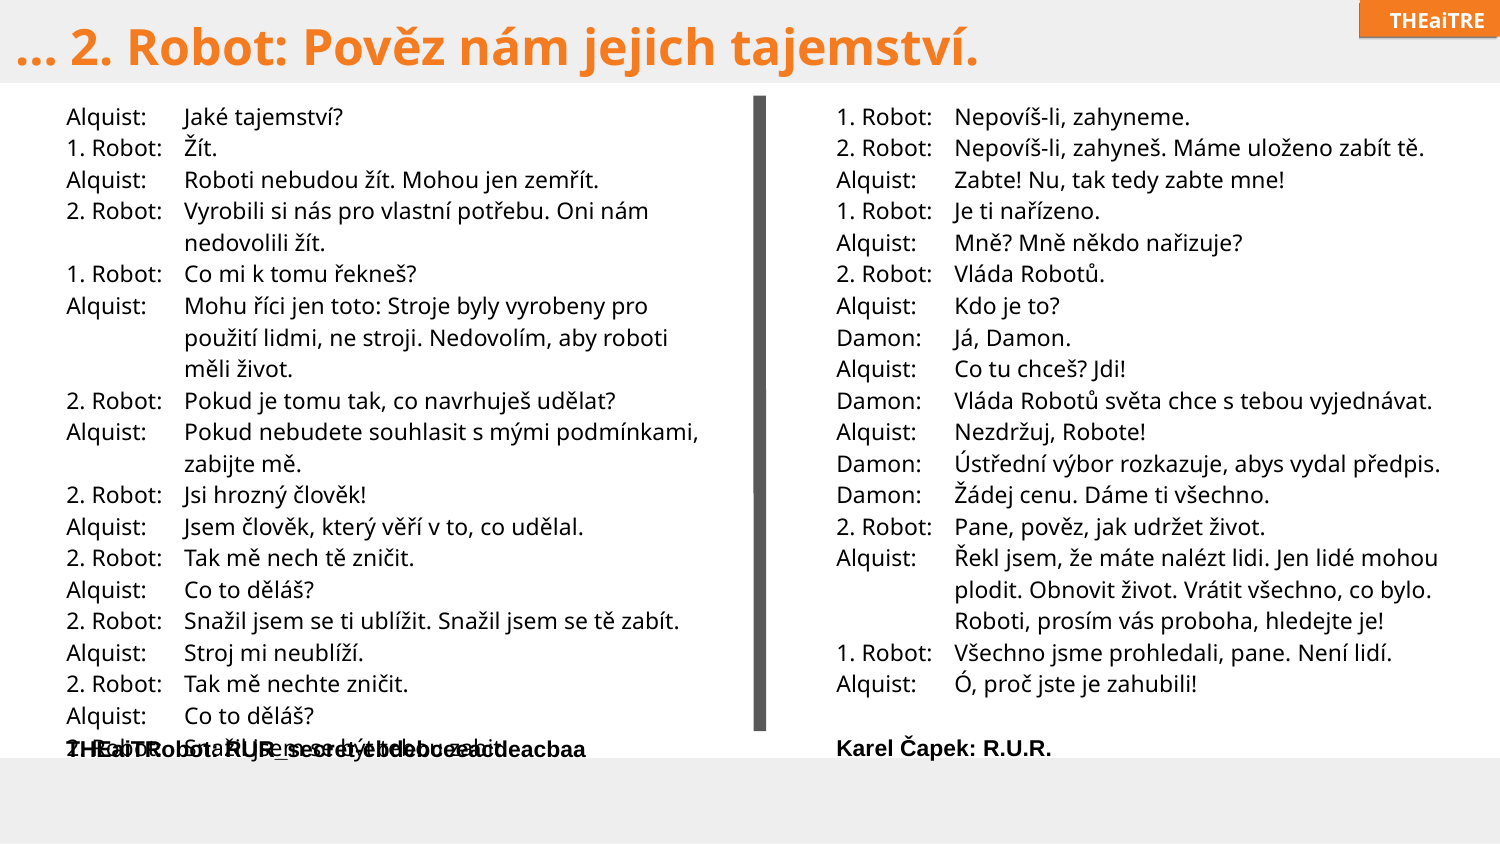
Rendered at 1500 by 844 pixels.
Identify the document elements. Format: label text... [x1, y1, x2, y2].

title … 2. Robot: Pověz nám jejich tajemství. [0, 0, 1500, 83]
subtitle THEaiTRE [1359, 0, 1500, 37]
text_box Karel Čapek: R.U.R. [821, 737, 1410, 779]
text_box THEaiTRobot: RUR_secret-ebdebceeacdeacbaa [51, 741, 640, 780]
list Alquist: Jaké tajemství? 1. Robot: Žít. Alquist: Roboti nebudou žít. Mohou jen zemřít. 2. Robot: Vyrobili si nás pro vlastní potřebu. Oni nám nedovolili žít. 1. Robot: Co mi k tomu řekneš? Alquist: Mohu říci jen toto: Stroje byly vyrobeny pro použití lidmi, ne stroji. Nedovolím, aby roboti měli život. 2. Robot: Pokud je tomu tak, co navrhuješ udělat? Alquist: Pokud nebudete souhlasit s mými podmínkami, zabijte mě. 2. Robot: Jsi hrozný člověk! Alquist: Jsem člověk, který věří v to, co udělal. 2. Robot: Tak mě nech tě zničit. Alquist: Co to děláš? 2. Robot: Snažil jsem se ti ublížit. Snažil jsem se tě zabít. Alquist: Stroj mi neublíží. 2. Robot: Tak mě nechte zničit. Alquist: Co to děláš? 2. Robot: Snažil jsem se být tebou zabit. [51, 83, 737, 741]
list 1. Robot: Nepovíš-li, zahyneme. 2. Robot: Nepovíš-li, zahyneš. Máme uloženo zabít tě. Alquist: Zabte! Nu, tak tedy zabte mne! 1. Robot: Je ti nařízeno. Alquist: Mně? Mně někdo nařizuje? 2. Robot: Vláda Robotů. Alquist: Kdo je to? Damon: Já, Damon. Alquist: Co tu chceš? Jdi! Damon: Vláda Robotů světa chce s tebou vyjednávat. Alquist: Nezdržuj, Robote! Damon: Ústřední výbor rozkazuje, abys vydal předpis. Damon: Žádej cenu. Dáme ti všechno. 2. Robot: Pane, pověz, jak udržet život. Alquist: Řekl jsem, že máte nalézt lidi. Jen lidé mohou plodit. Obnovit život. Vrátit všechno, co bylo. Roboti, prosím vás proboha, hledejte je! 1. Robot: Všechno jsme prohledali, pane. Není lidí. Alquist: Ó, proč jste je zahubili! [821, 83, 1499, 737]
